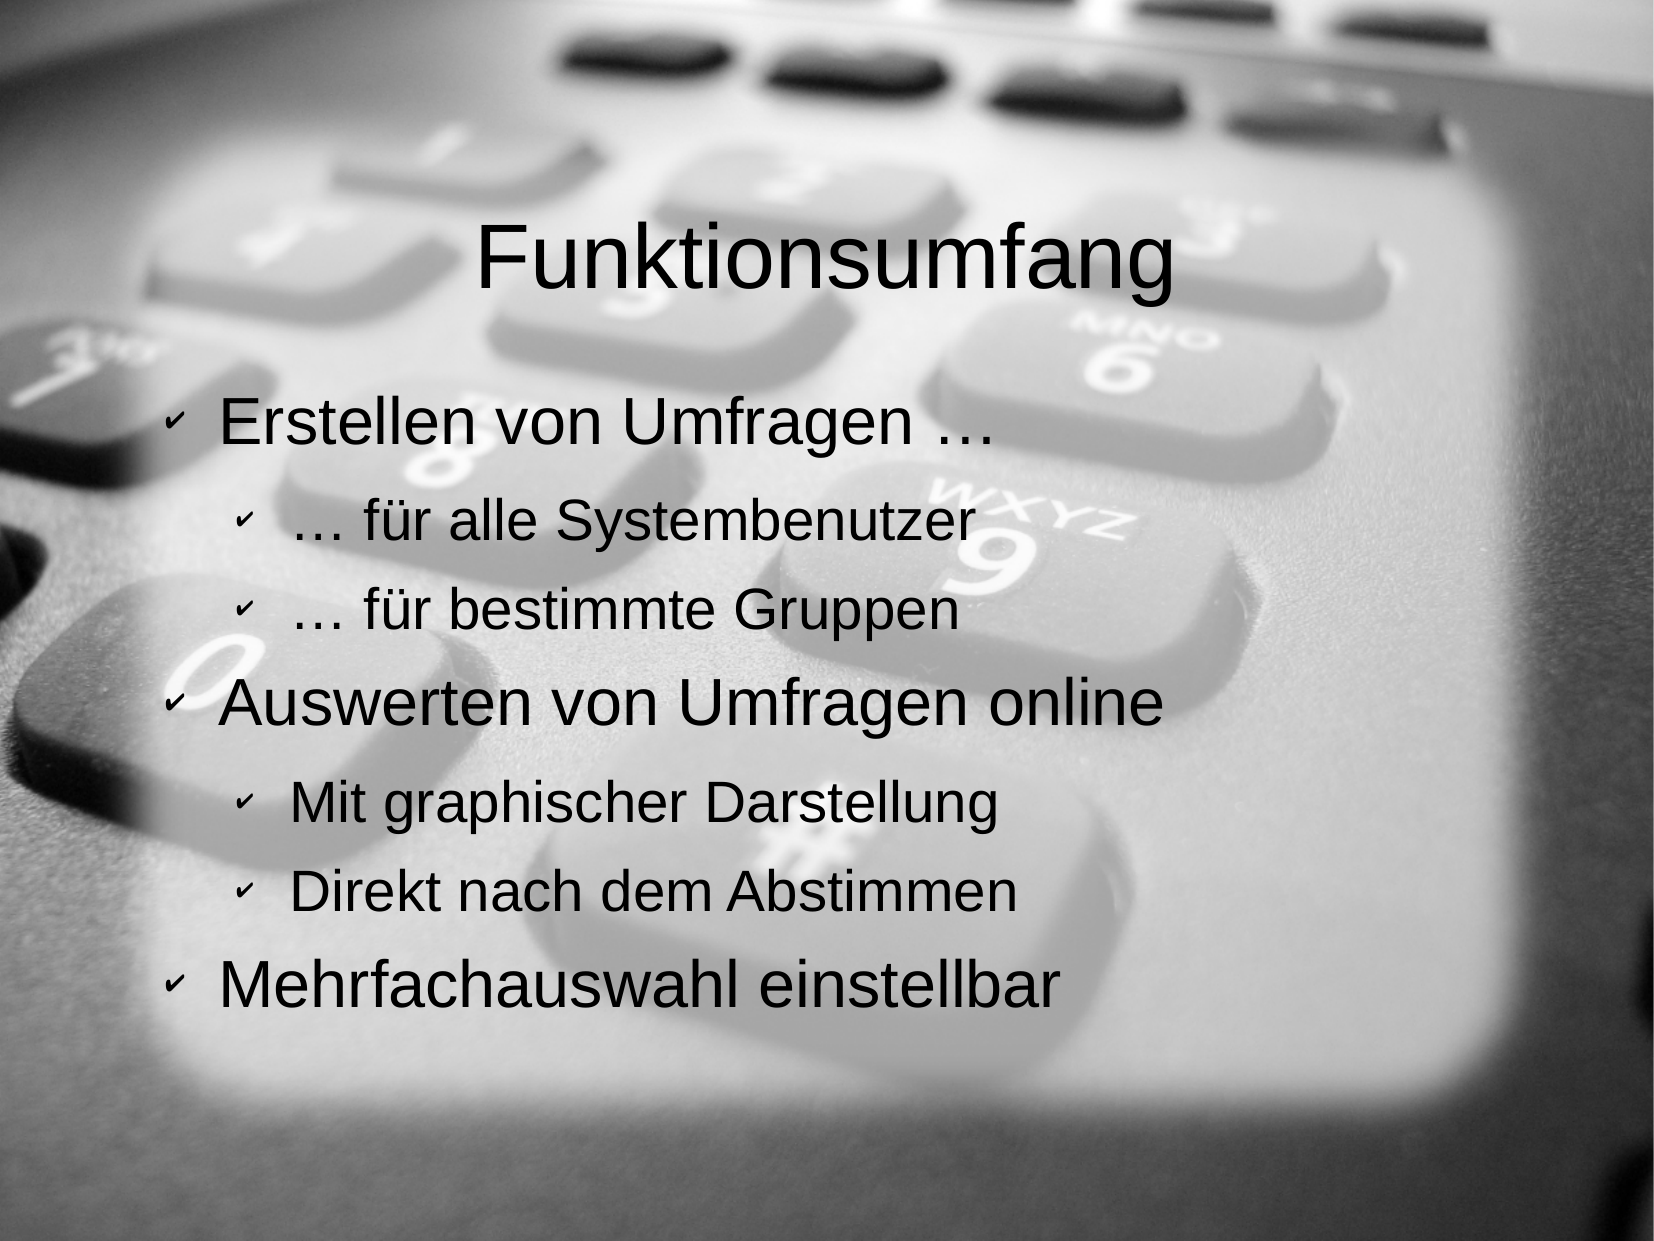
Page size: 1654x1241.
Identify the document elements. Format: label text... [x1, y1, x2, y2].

picture [0, 0, 1654, 1241]
list Erstellen von Umfragen … … für alle Systembenutzer … für bestimmte Gruppen Auswerten von Umfragen online Mit graphischer Darstellung Direkt nach dem Abstimmen Mehrfachauswahl einstellbar [147, 383, 1506, 1078]
title Funktionsumfang [147, 153, 1506, 361]
